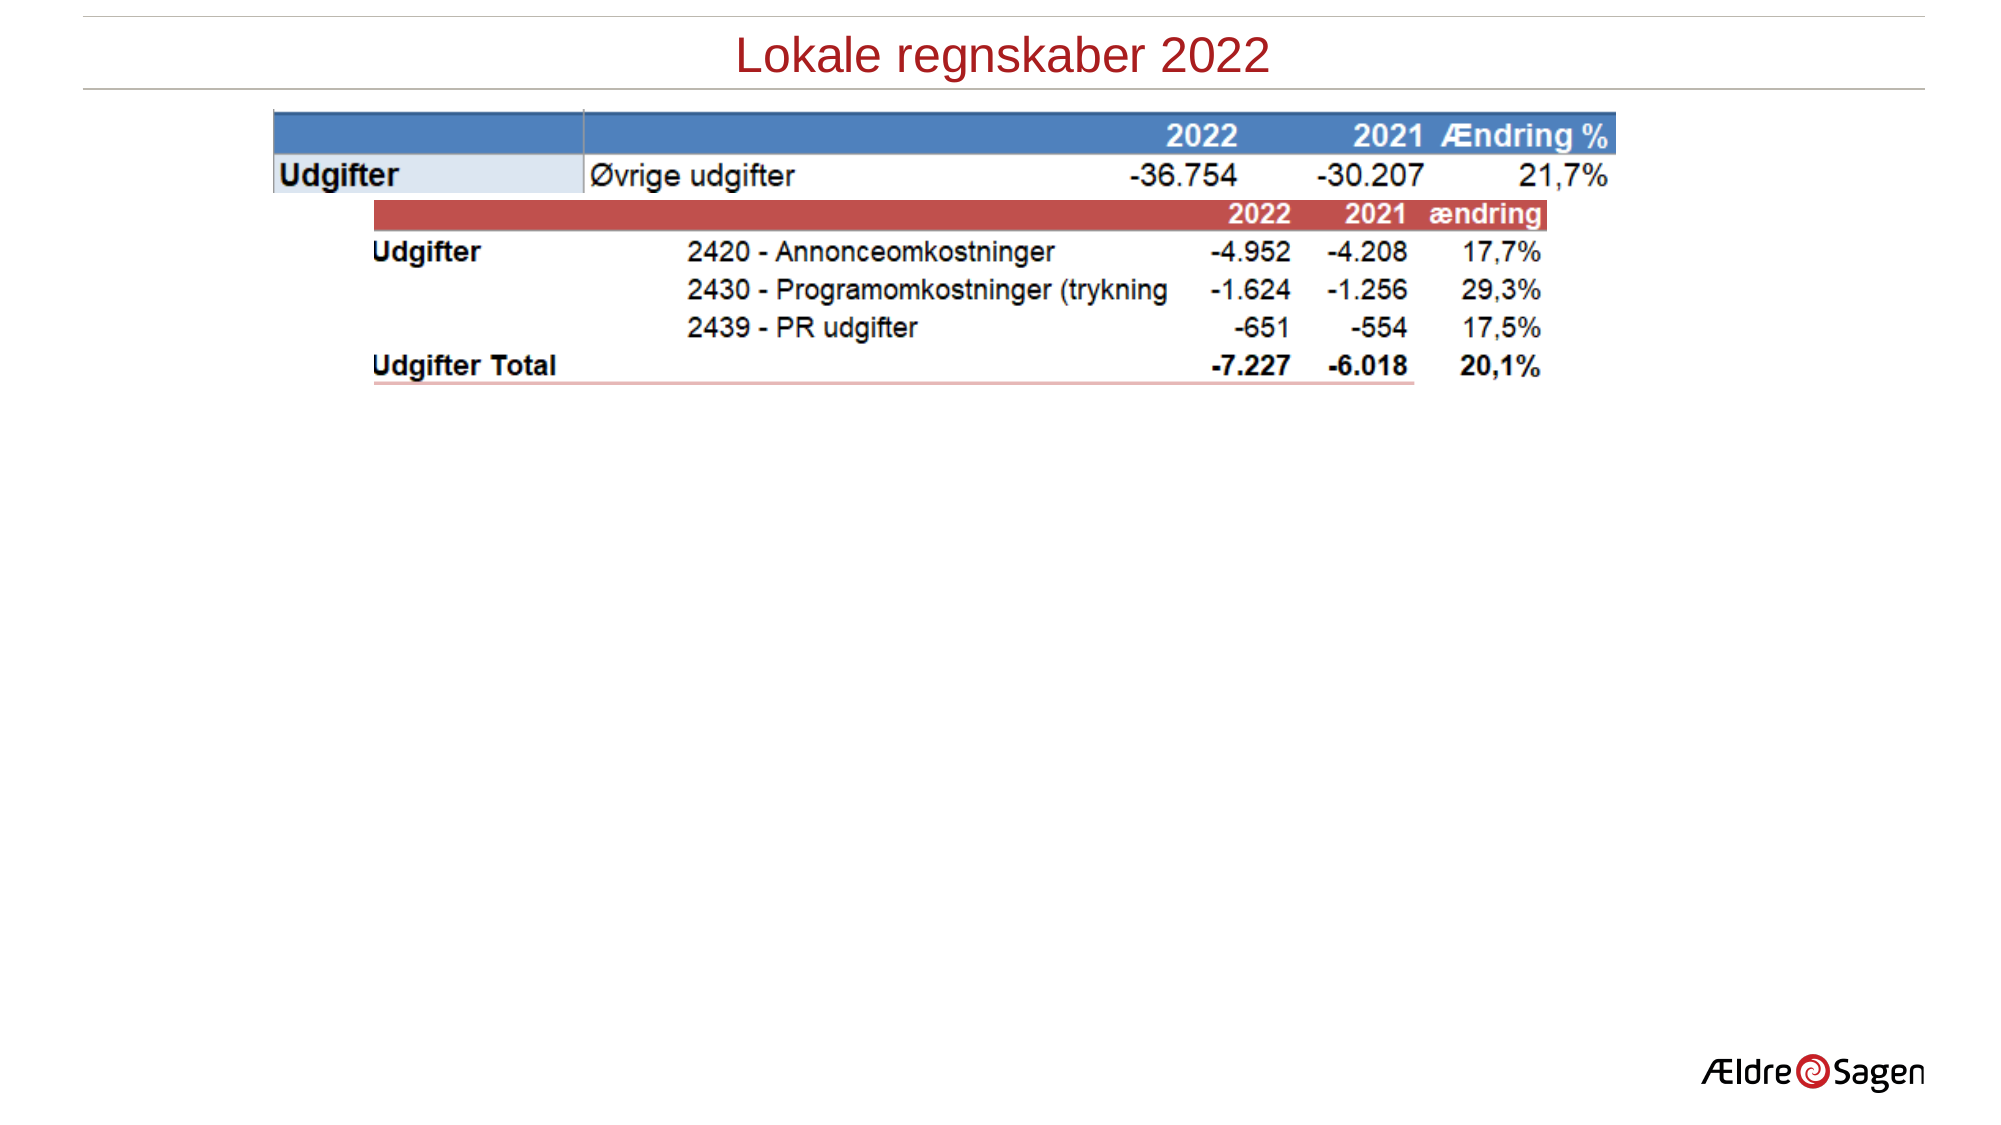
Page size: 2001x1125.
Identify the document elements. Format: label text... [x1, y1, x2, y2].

text_box Lokale regnskaber 2022 [82, 14, 1925, 92]
picture [374, 200, 1547, 385]
picture [273, 109, 1616, 193]
